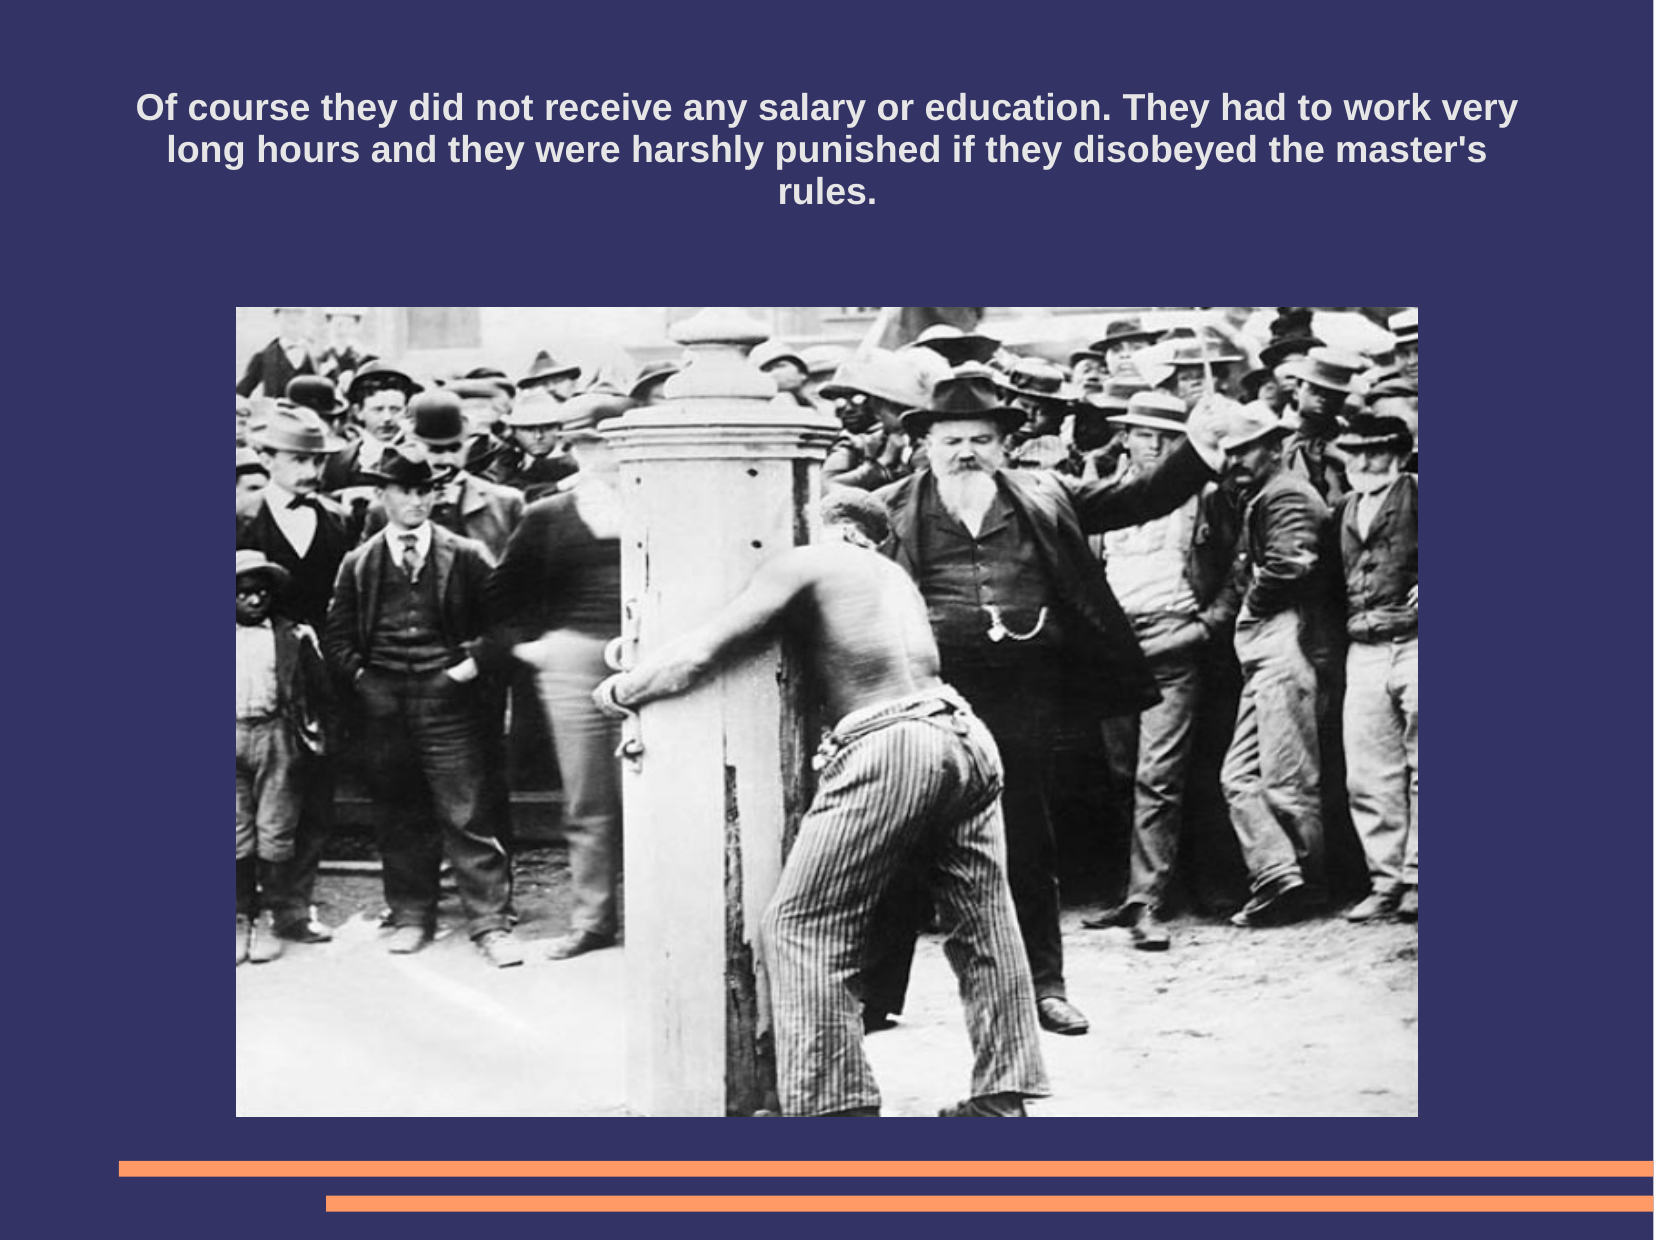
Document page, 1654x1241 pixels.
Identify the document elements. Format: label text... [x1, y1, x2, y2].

title Of course they did not receive any salary or education. They had to work very long hours and they were harshly punished if they disobeyed the master's rules. [121, 46, 1534, 254]
picture [236, 307, 1418, 1117]
